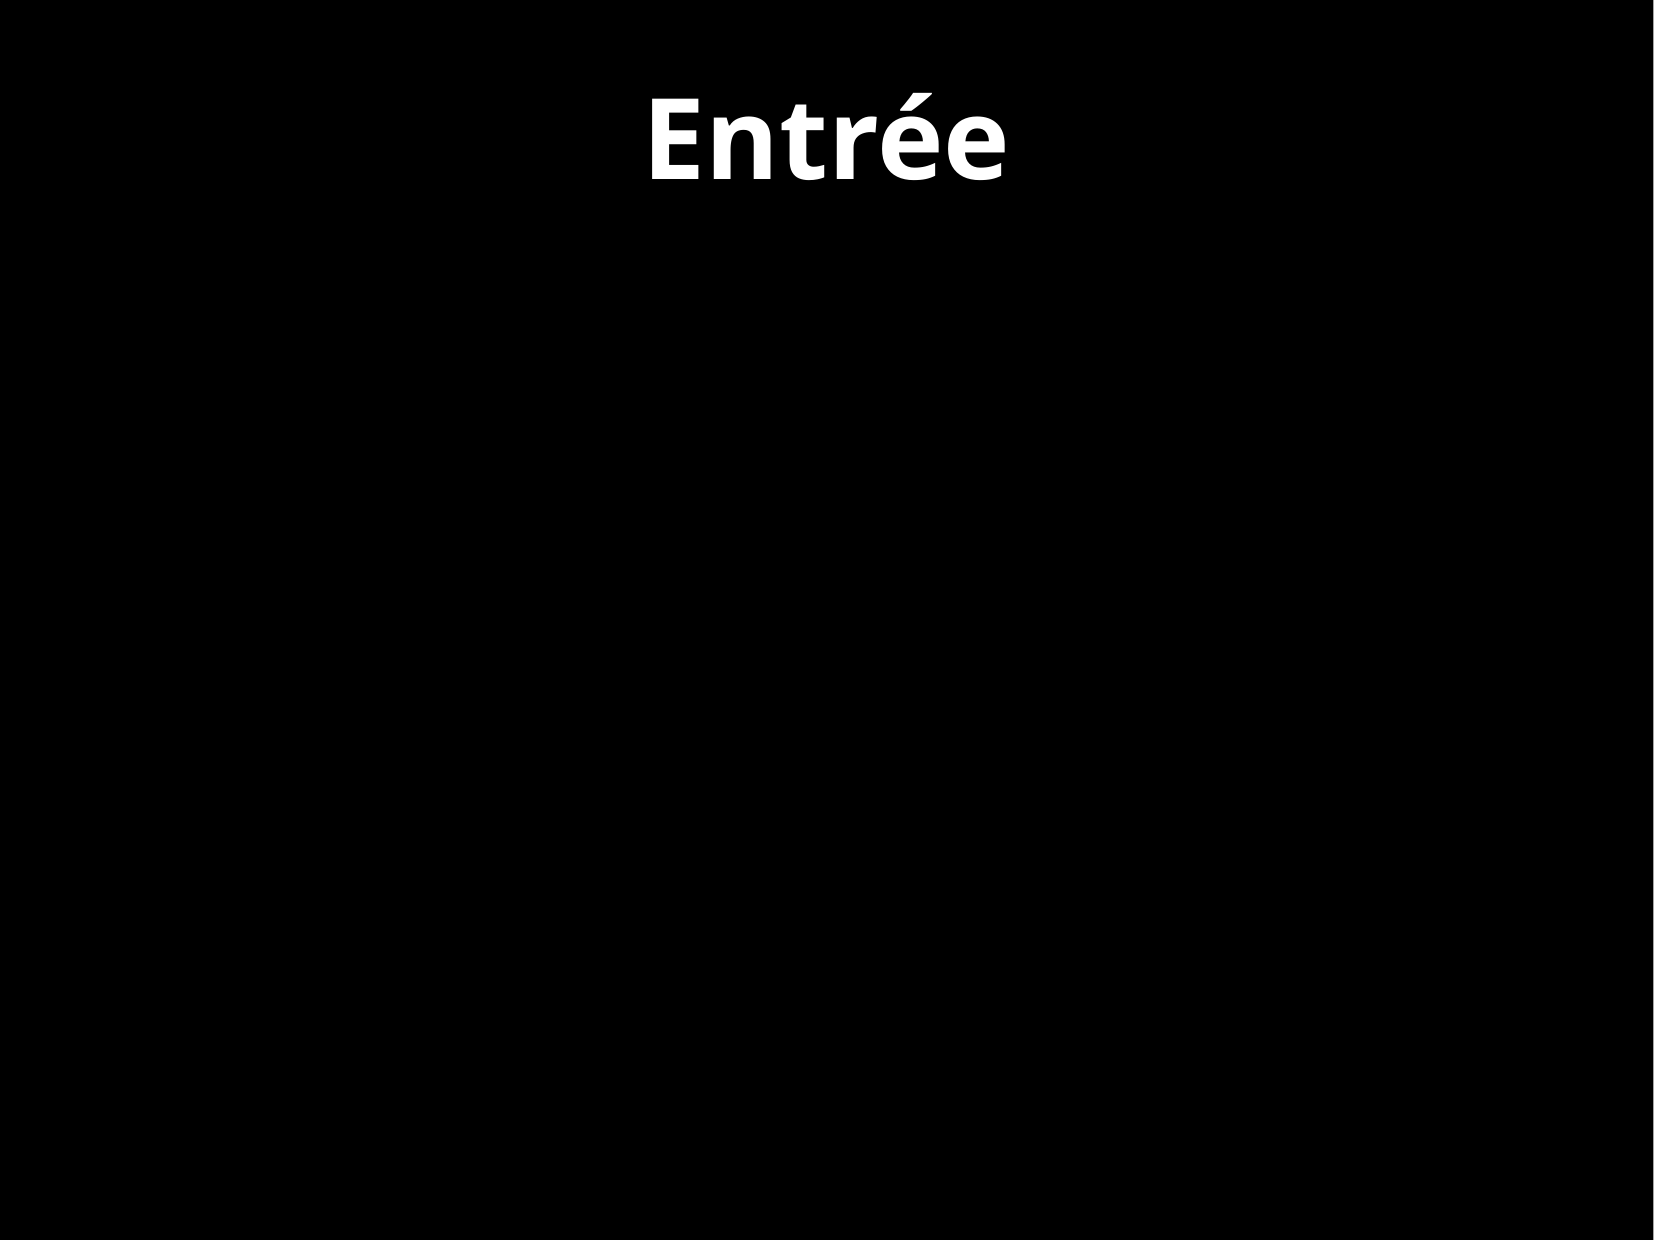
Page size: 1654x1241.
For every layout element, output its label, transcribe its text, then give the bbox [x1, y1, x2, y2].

list Entrée [82, 59, 1571, 1241]
